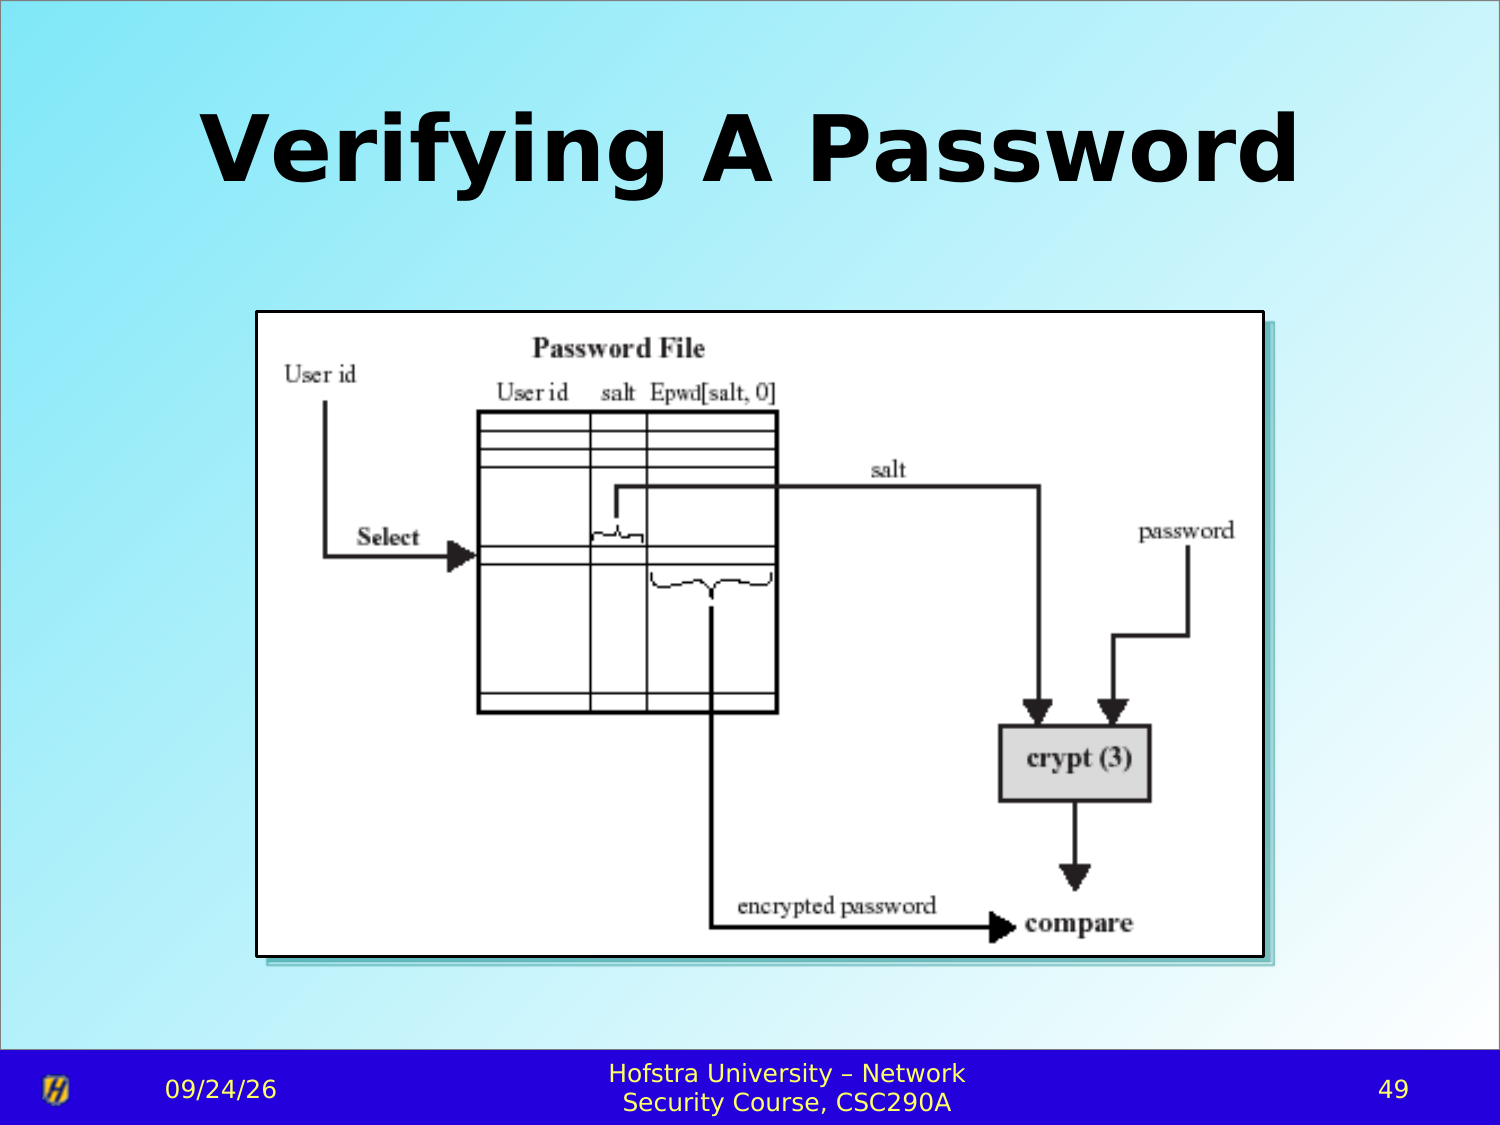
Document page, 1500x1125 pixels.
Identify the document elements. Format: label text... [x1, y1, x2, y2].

title Verifying A Password [112, 84, 1391, 212]
picture [37, 1072, 76, 1110]
picture [258, 313, 1263, 955]
